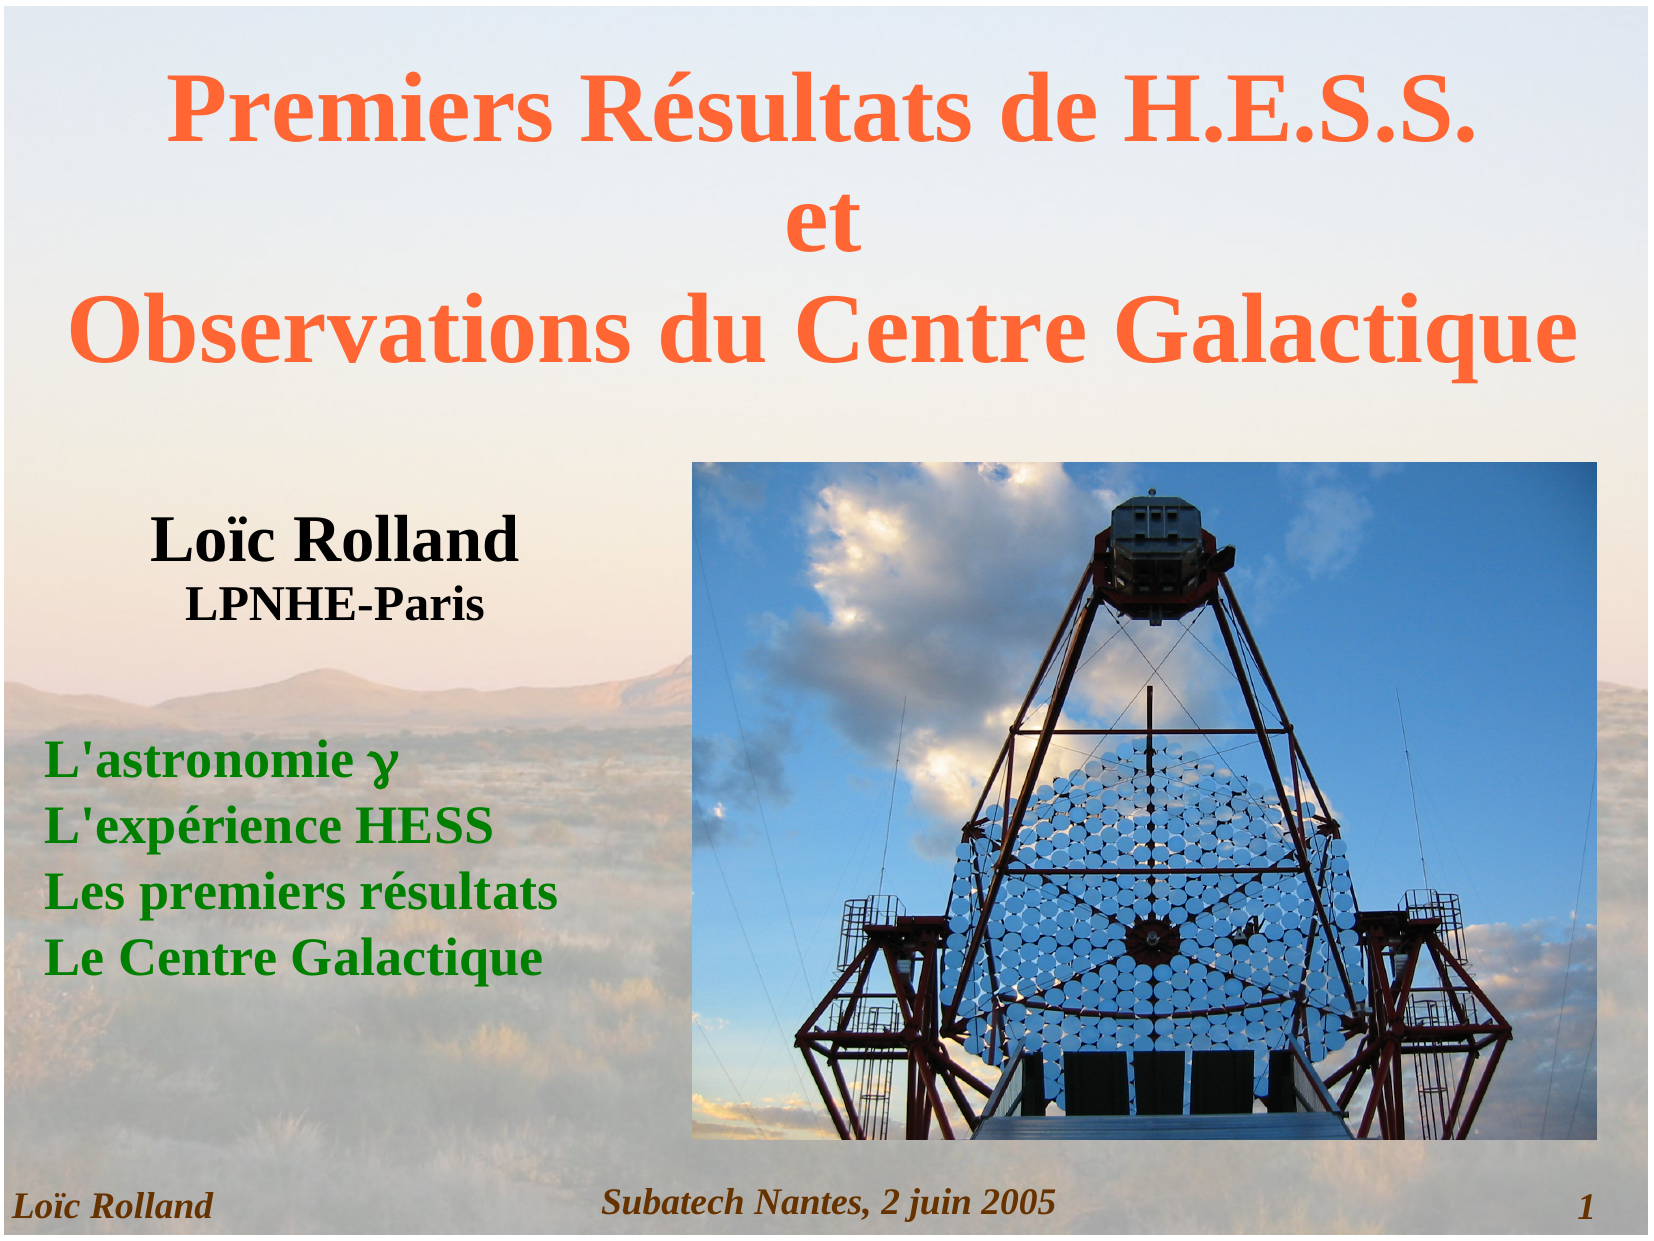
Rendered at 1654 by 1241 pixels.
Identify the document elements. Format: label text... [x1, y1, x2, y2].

text_box Loïc Rolland LPNHE-Paris [129, 501, 542, 678]
list L'astronomie  L'expérience HESS Les premiers résultats Le Centre Galactique [29, 729, 692, 1107]
title Premiers Résultats de H.E.S.S. et Observations du Centre Galactique [22, 0, 1625, 444]
picture [4, 6, 1648, 1235]
